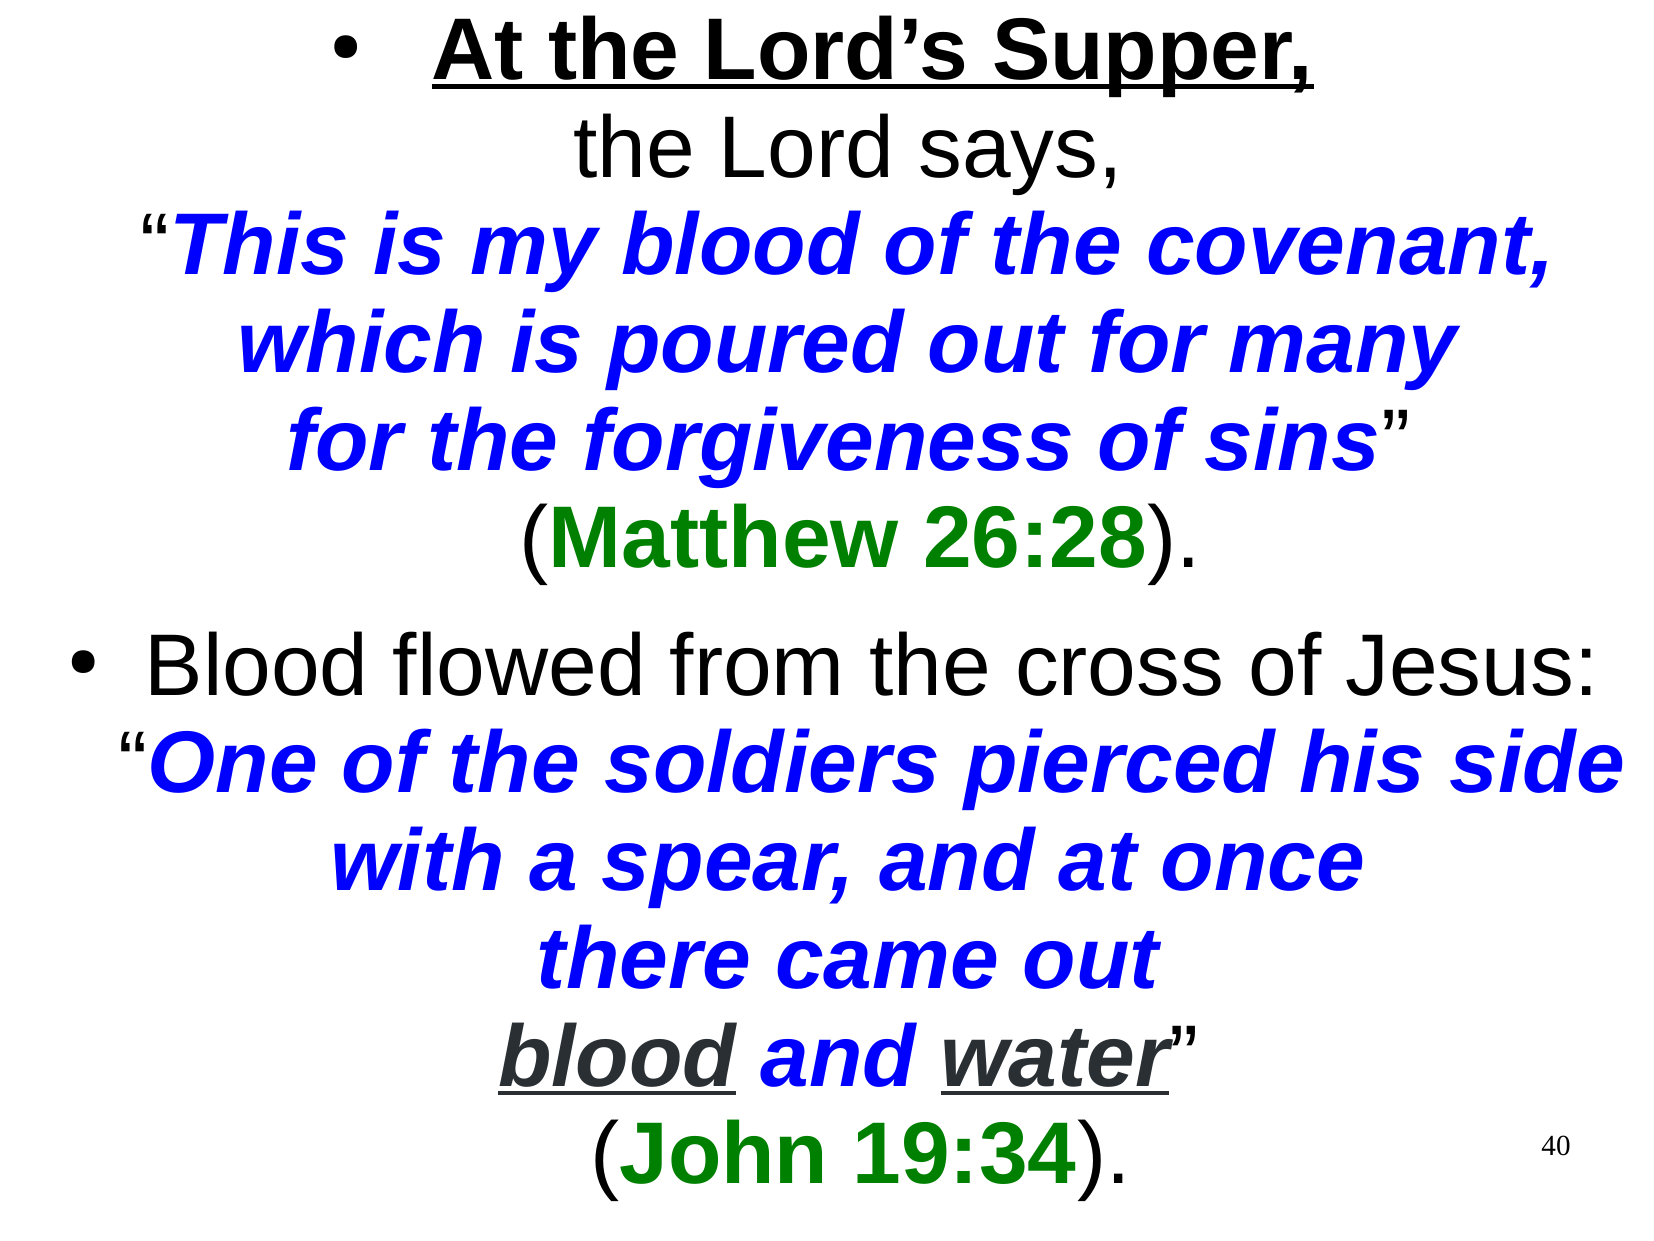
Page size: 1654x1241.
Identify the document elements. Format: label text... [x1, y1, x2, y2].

list At the Lord’s Supper, the Lord says, “This is my blood of the covenant, which is poured out for many for the forgiveness of sins” (Matthew 26:28). Blood flowed from the cross of Jesus: “One of the soldiers pierced his side with a spear, and at once there came out blood and water” (John 19:34). [0, 0, 1651, 1238]
